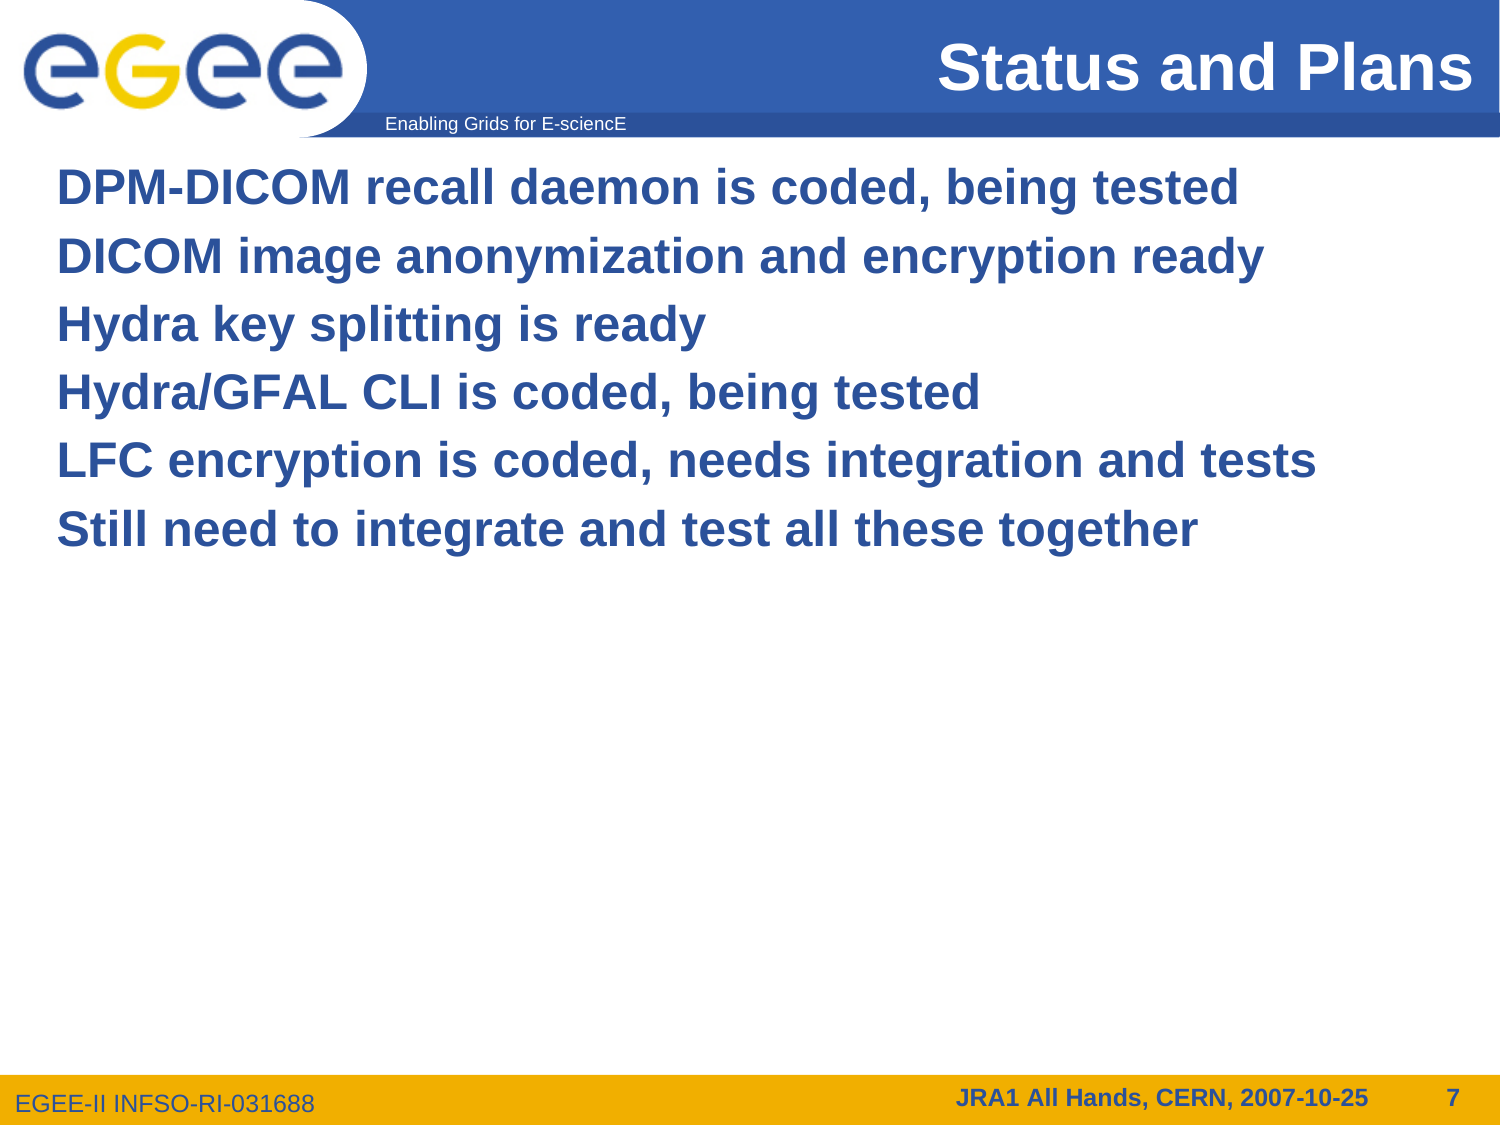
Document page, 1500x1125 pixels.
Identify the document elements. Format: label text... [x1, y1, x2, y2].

list DPM-DICOM recall daemon is coded, being tested DICOM image anonymization and encryption ready Hydra key splitting is ready Hydra/GFAL CLI is coded, being tested LFC encryption is coded, needs integration and tests Still need to integrate and test all these together [56, 159, 1466, 1036]
title Status and Plans [369, 18, 1475, 117]
picture [18, 30, 349, 112]
